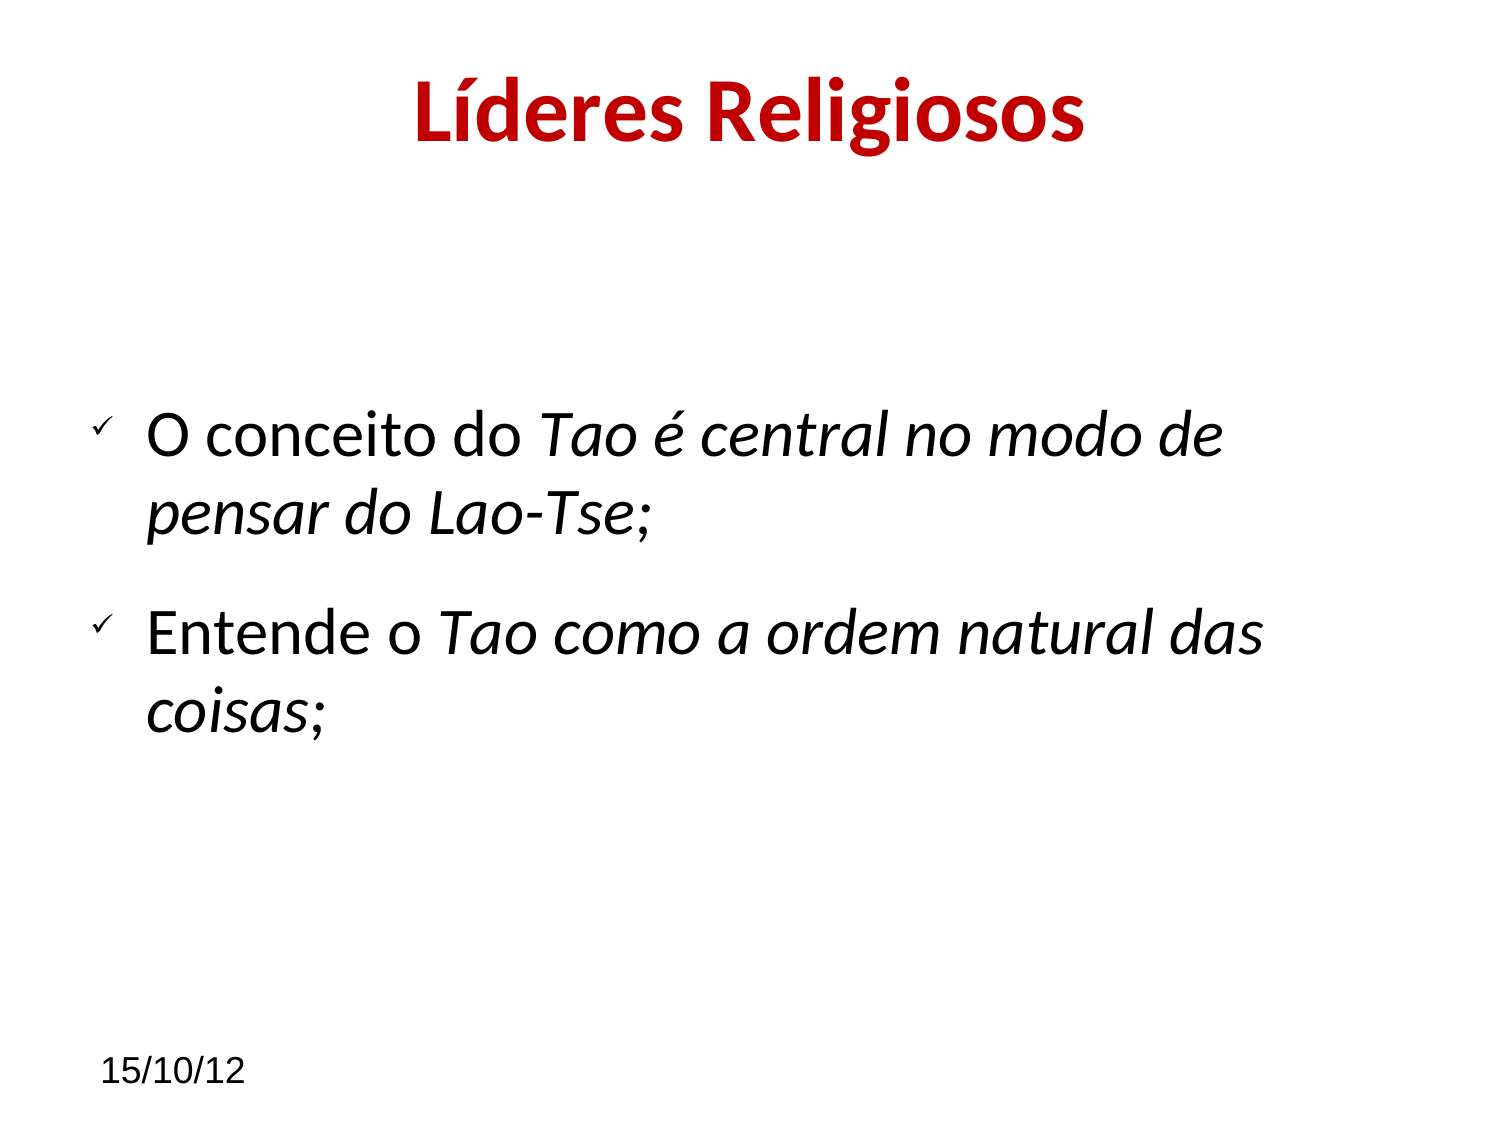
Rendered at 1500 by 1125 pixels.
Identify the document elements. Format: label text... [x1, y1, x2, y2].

title Líderes Religiosos [75, 45, 1426, 233]
text_box O conceito do Tao é central no modo de pensar do Lao-Tse; Entende o Tao como a ordem natural das coisas; [75, 262, 1426, 1005]
